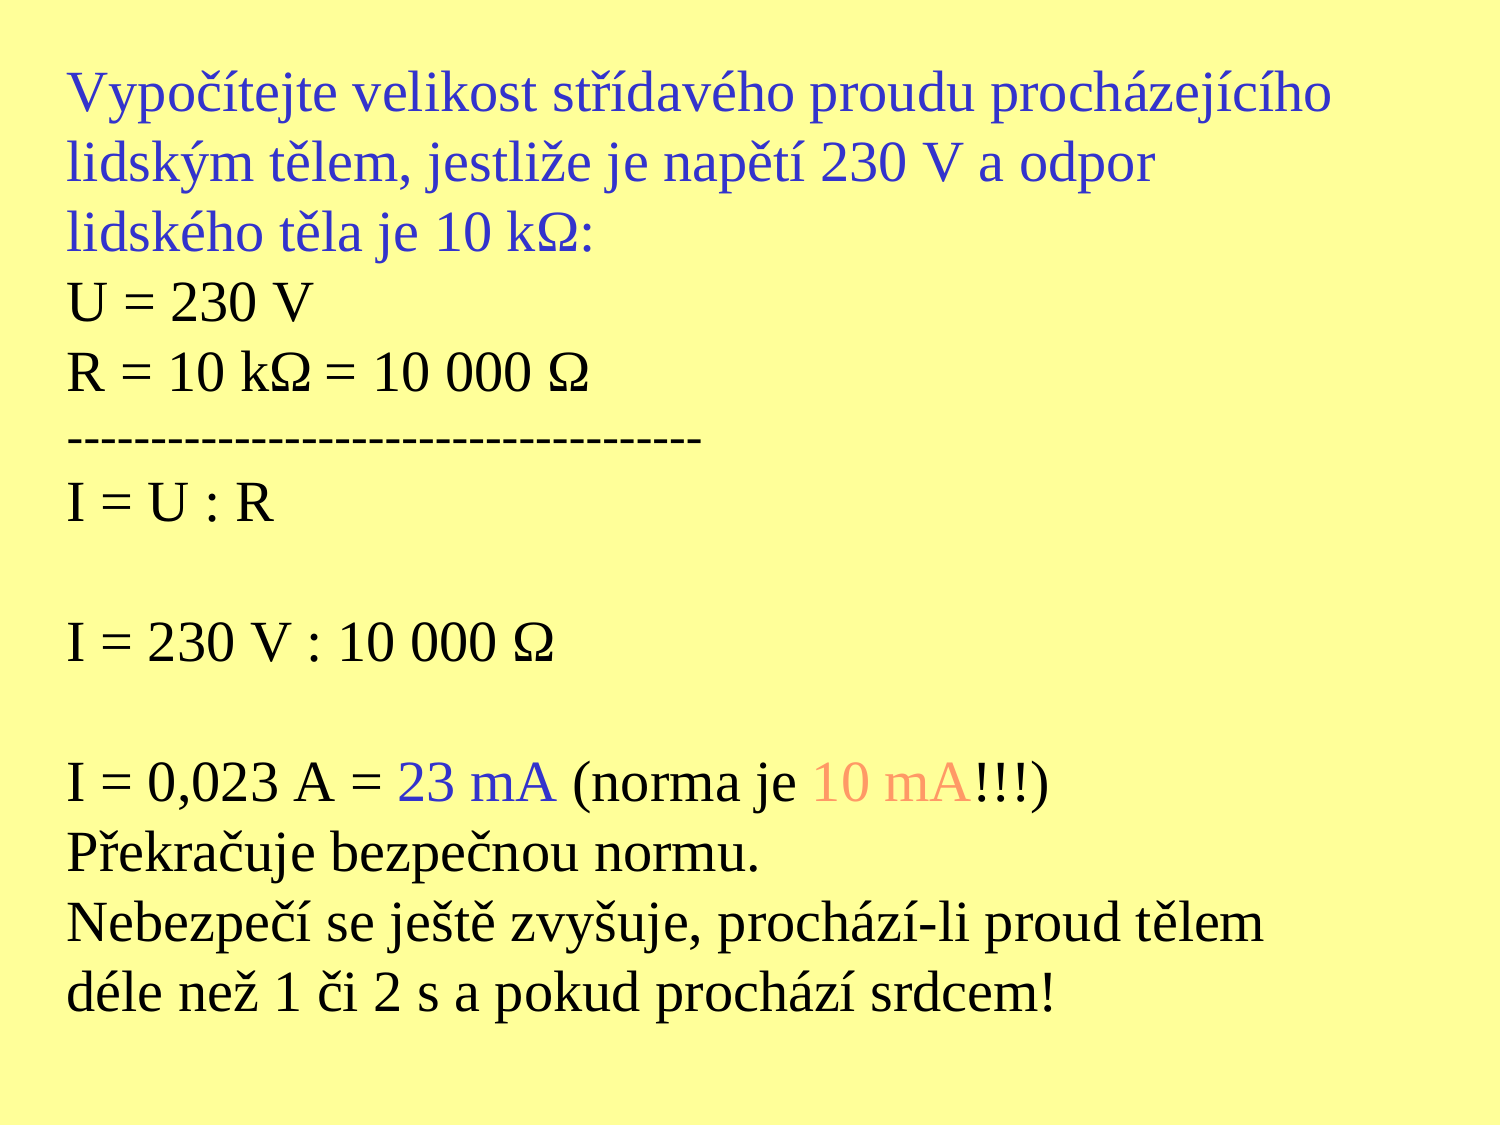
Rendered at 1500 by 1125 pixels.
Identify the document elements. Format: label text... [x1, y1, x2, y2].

text_box Vypočítejte velikost střídavého proudu procházejícího lidským tělem, jestliže je napětí 230 V a odpor lidského těla je 10 kΩ: U = 230 V R = 10 kΩ = 10 000 Ω -------------------------------------- I = U : R I = 230 V : 10 000 Ω I = 0,023 A = 23 mA (norma je 10 mA!!!) Překračuje bezpečnou normu. Nebezpečí se ještě zvyšuje, prochází-li proud tělem déle než 1 či 2 s a pokud prochází srdcem! [51, 45, 1500, 1125]
